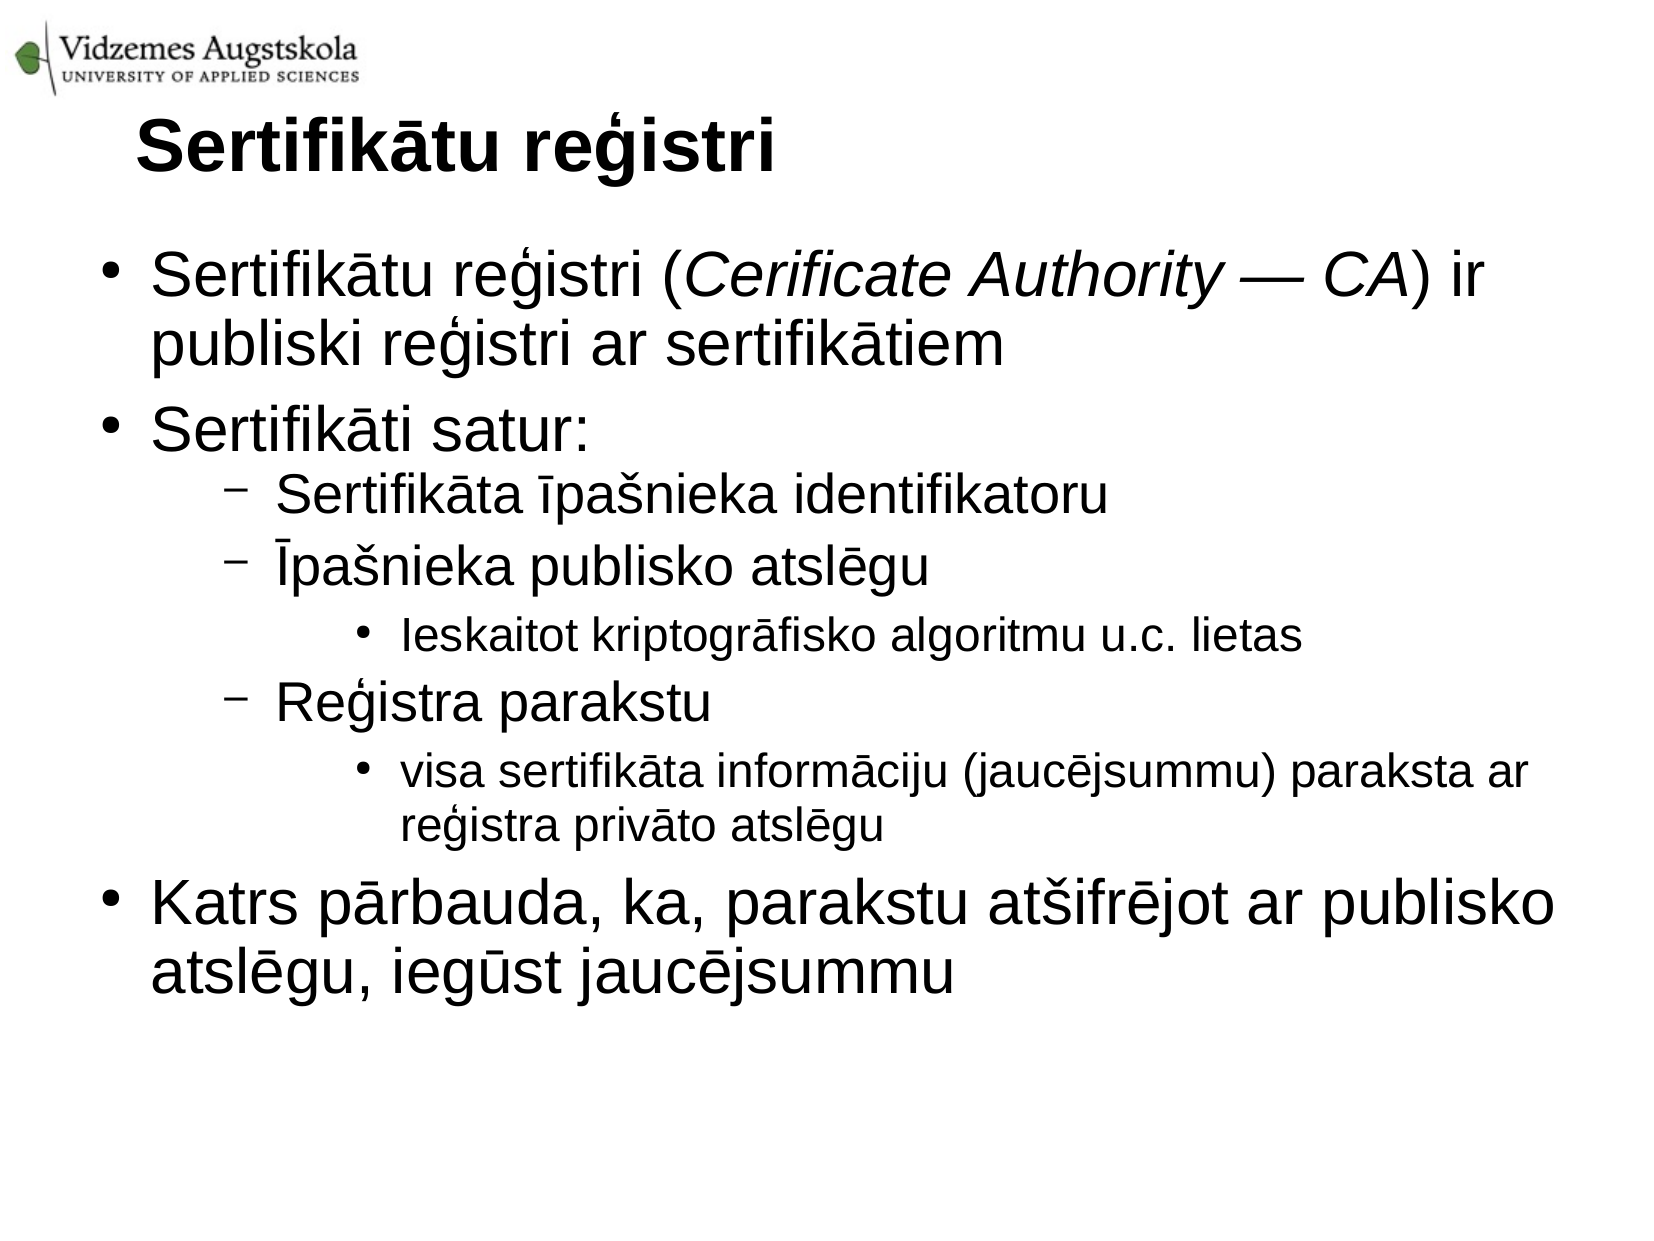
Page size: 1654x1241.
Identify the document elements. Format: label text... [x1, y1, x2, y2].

picture [5, 2, 368, 113]
title Sertifikātu reģistri [94, 96, 1512, 195]
list Sertifikātu reģistri (Cerificate Authority — CA) ir publiski reģistri ar sertifikātiem Sertifikāti satur: Sertifikāta īpašnieka identifikatoru Īpašnieka publisko atslēgu Ieskaitot kriptogrāfisko algoritmu u.c. lietas Reģistra parakstu visa sertifikāta informāciju (jaucējsummu) paraksta ar reģistra privāto atslēgu Katrs pārbauda, ka, parakstu atšifrējot ar publisko atslēgu, iegūst jaucējsummu [82, 236, 1571, 1010]
